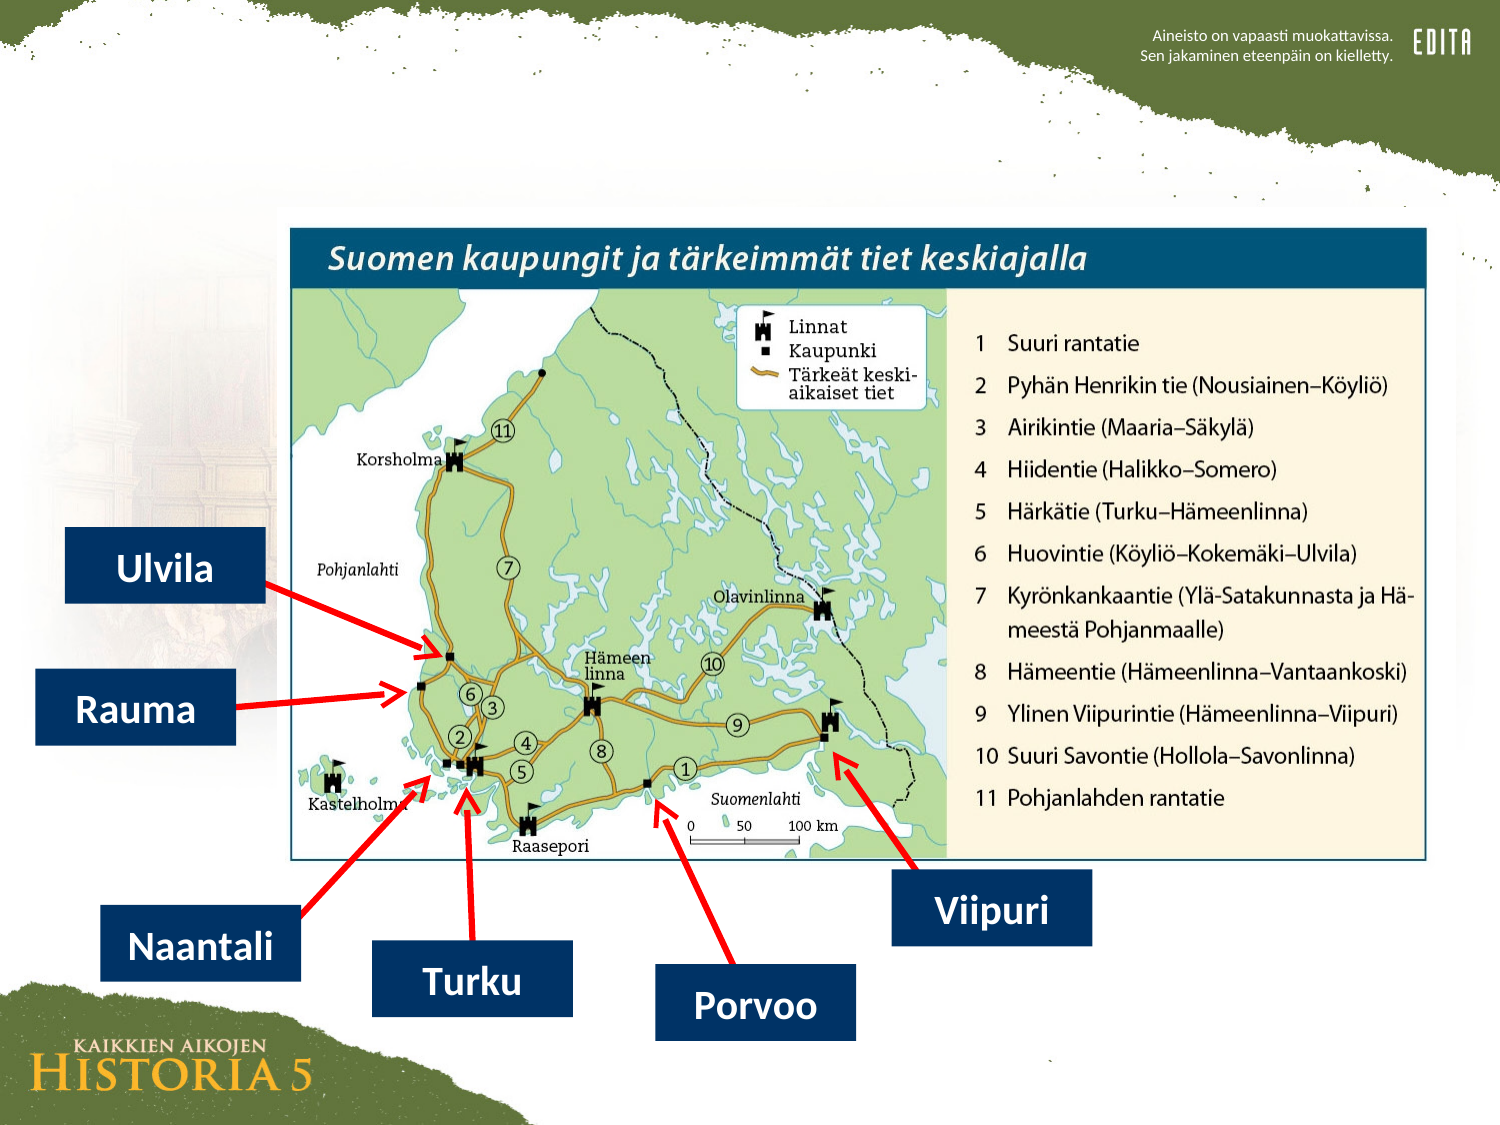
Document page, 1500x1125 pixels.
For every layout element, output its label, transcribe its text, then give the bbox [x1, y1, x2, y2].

text_box Rauma [35, 668, 237, 746]
text_box Porvoo [655, 964, 857, 1041]
text_box Viipuri [891, 869, 1093, 947]
picture [0, 0, 1500, 1125]
text_box Ulvila [64, 527, 266, 604]
text_box Naantali [100, 904, 302, 982]
text_box Turku [372, 940, 573, 1018]
